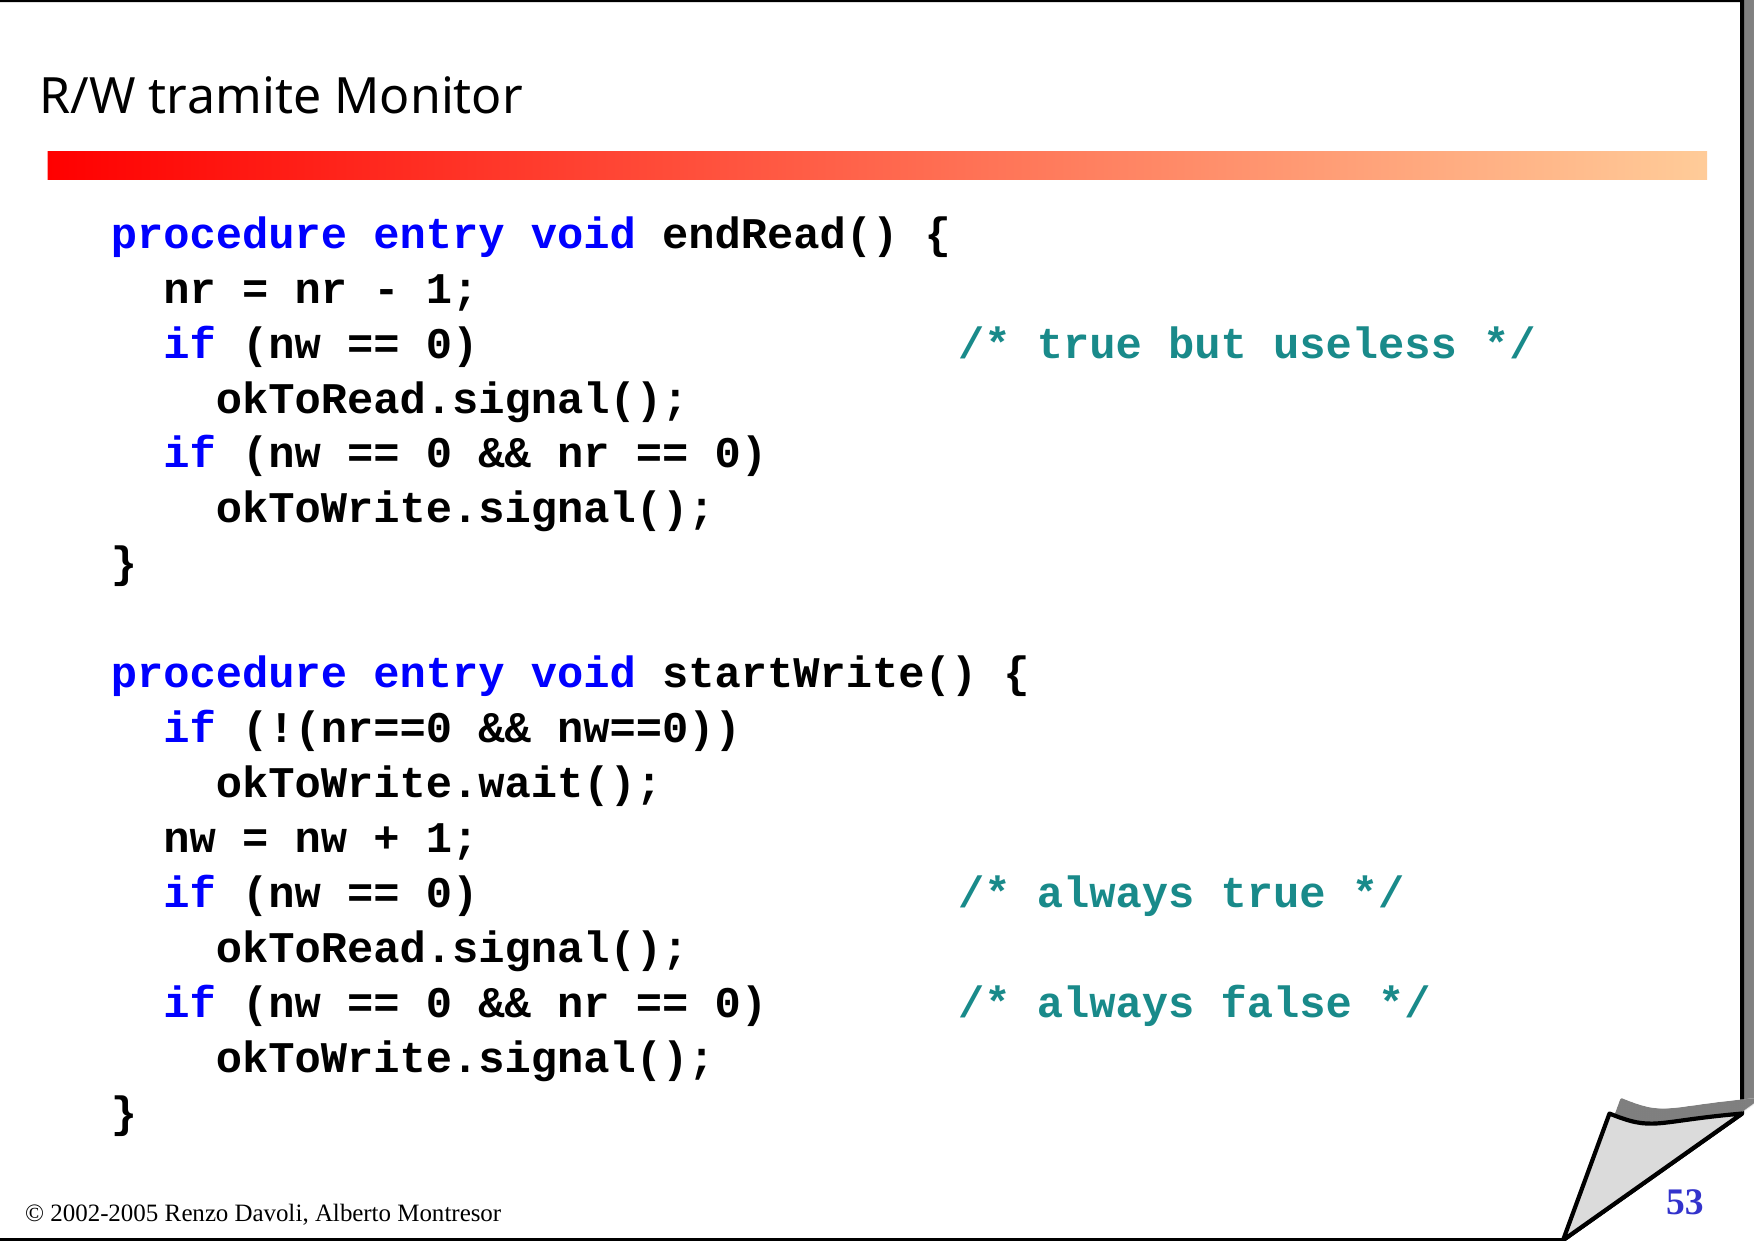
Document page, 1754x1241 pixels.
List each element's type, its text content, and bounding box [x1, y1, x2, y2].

title R/W tramite Monitor [39, 49, 1713, 144]
list procedure entry void endRead() { nr = nr - 1; if (nw == 0) /* true but useless */ okToRead.signal(); if (nw == 0 && nr == 0) okToWrite.signal(); } procedure entry void startWrite() { if (!(nr==0 && nw==0)) okToWrite.wait(); nw = nw + 1; if (nw == 0) /* always true */ okToRead.signal(); if (nw == 0 && nr == 0) /* always false */ okToWrite.signal(); } [58, 206, 1696, 1196]
